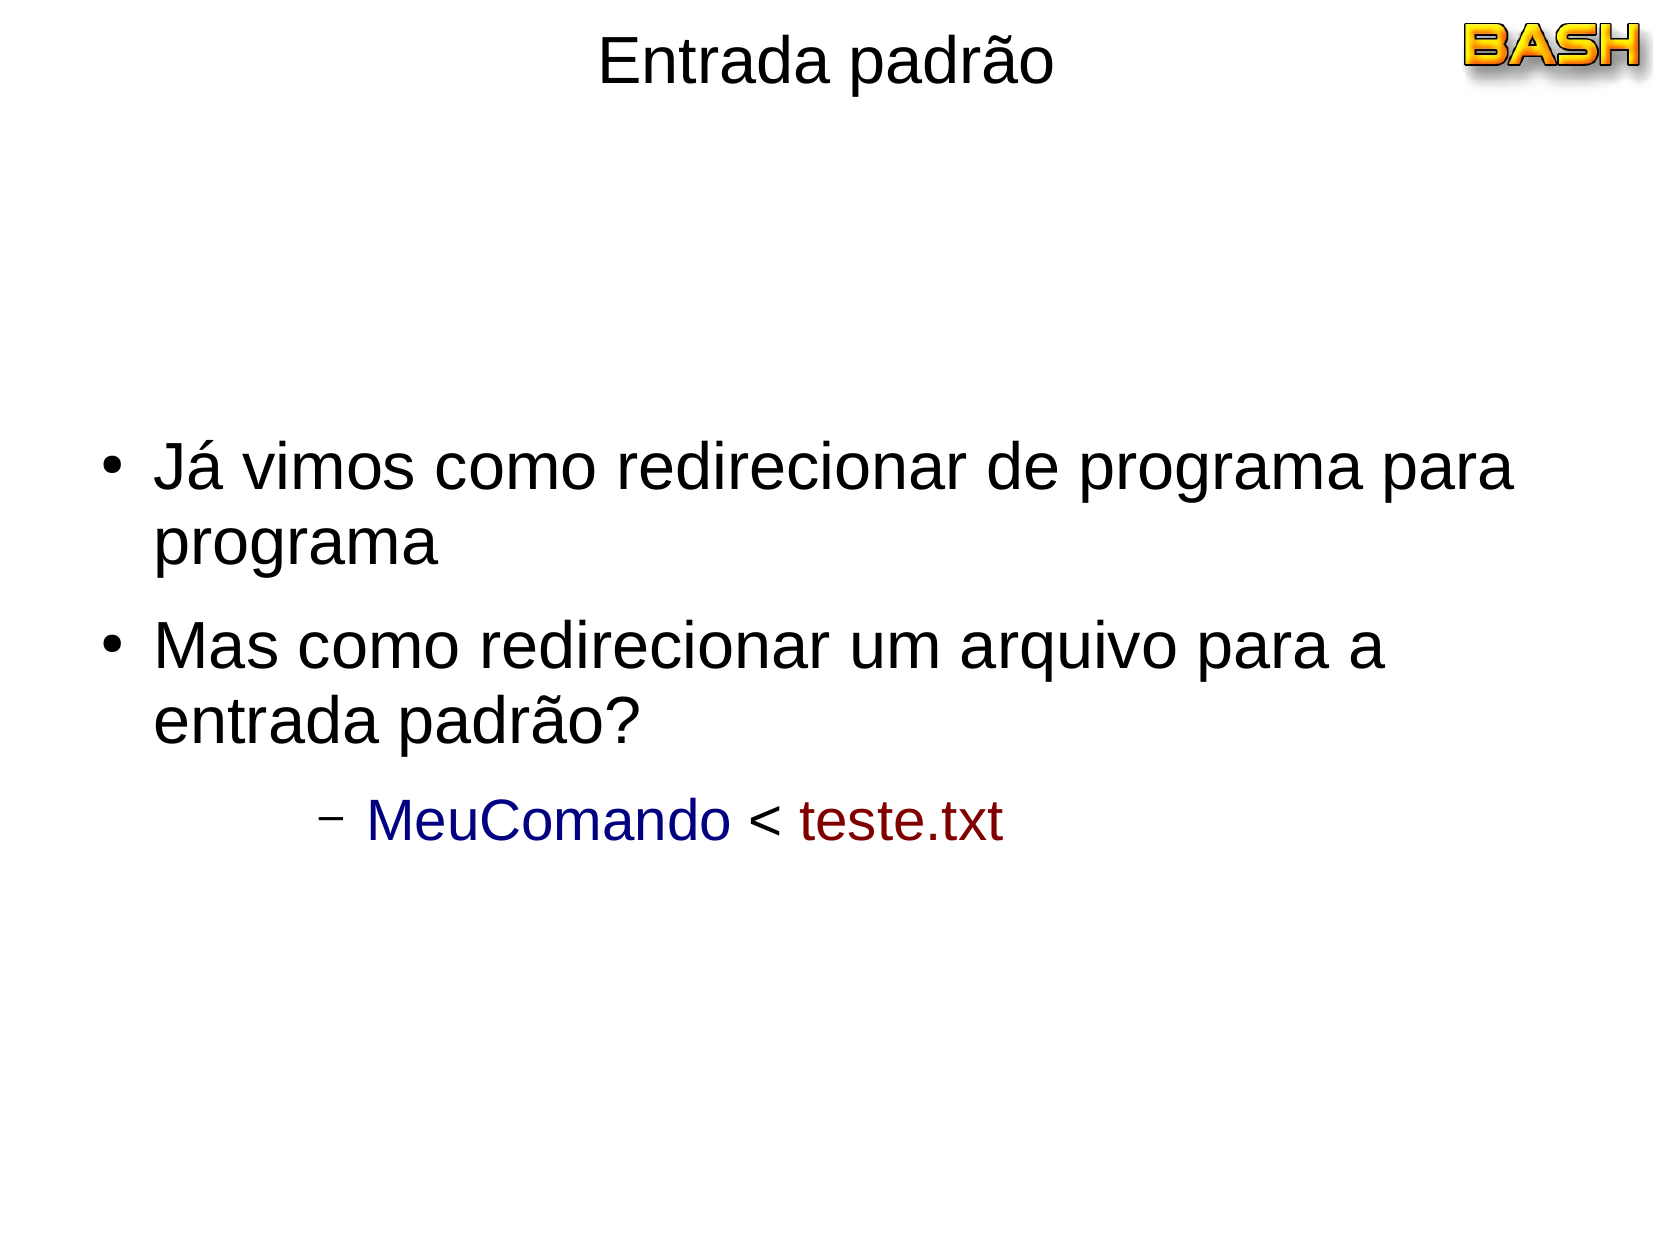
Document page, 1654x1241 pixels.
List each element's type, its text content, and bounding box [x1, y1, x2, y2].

picture [1450, 0, 1654, 96]
title Entrada padrão [82, 22, 1571, 98]
list Já vimos como redirecionar de programa para programa Mas como redirecionar um arquivo para a entrada padrão? MeuComando < teste.txt [82, 429, 1571, 853]
